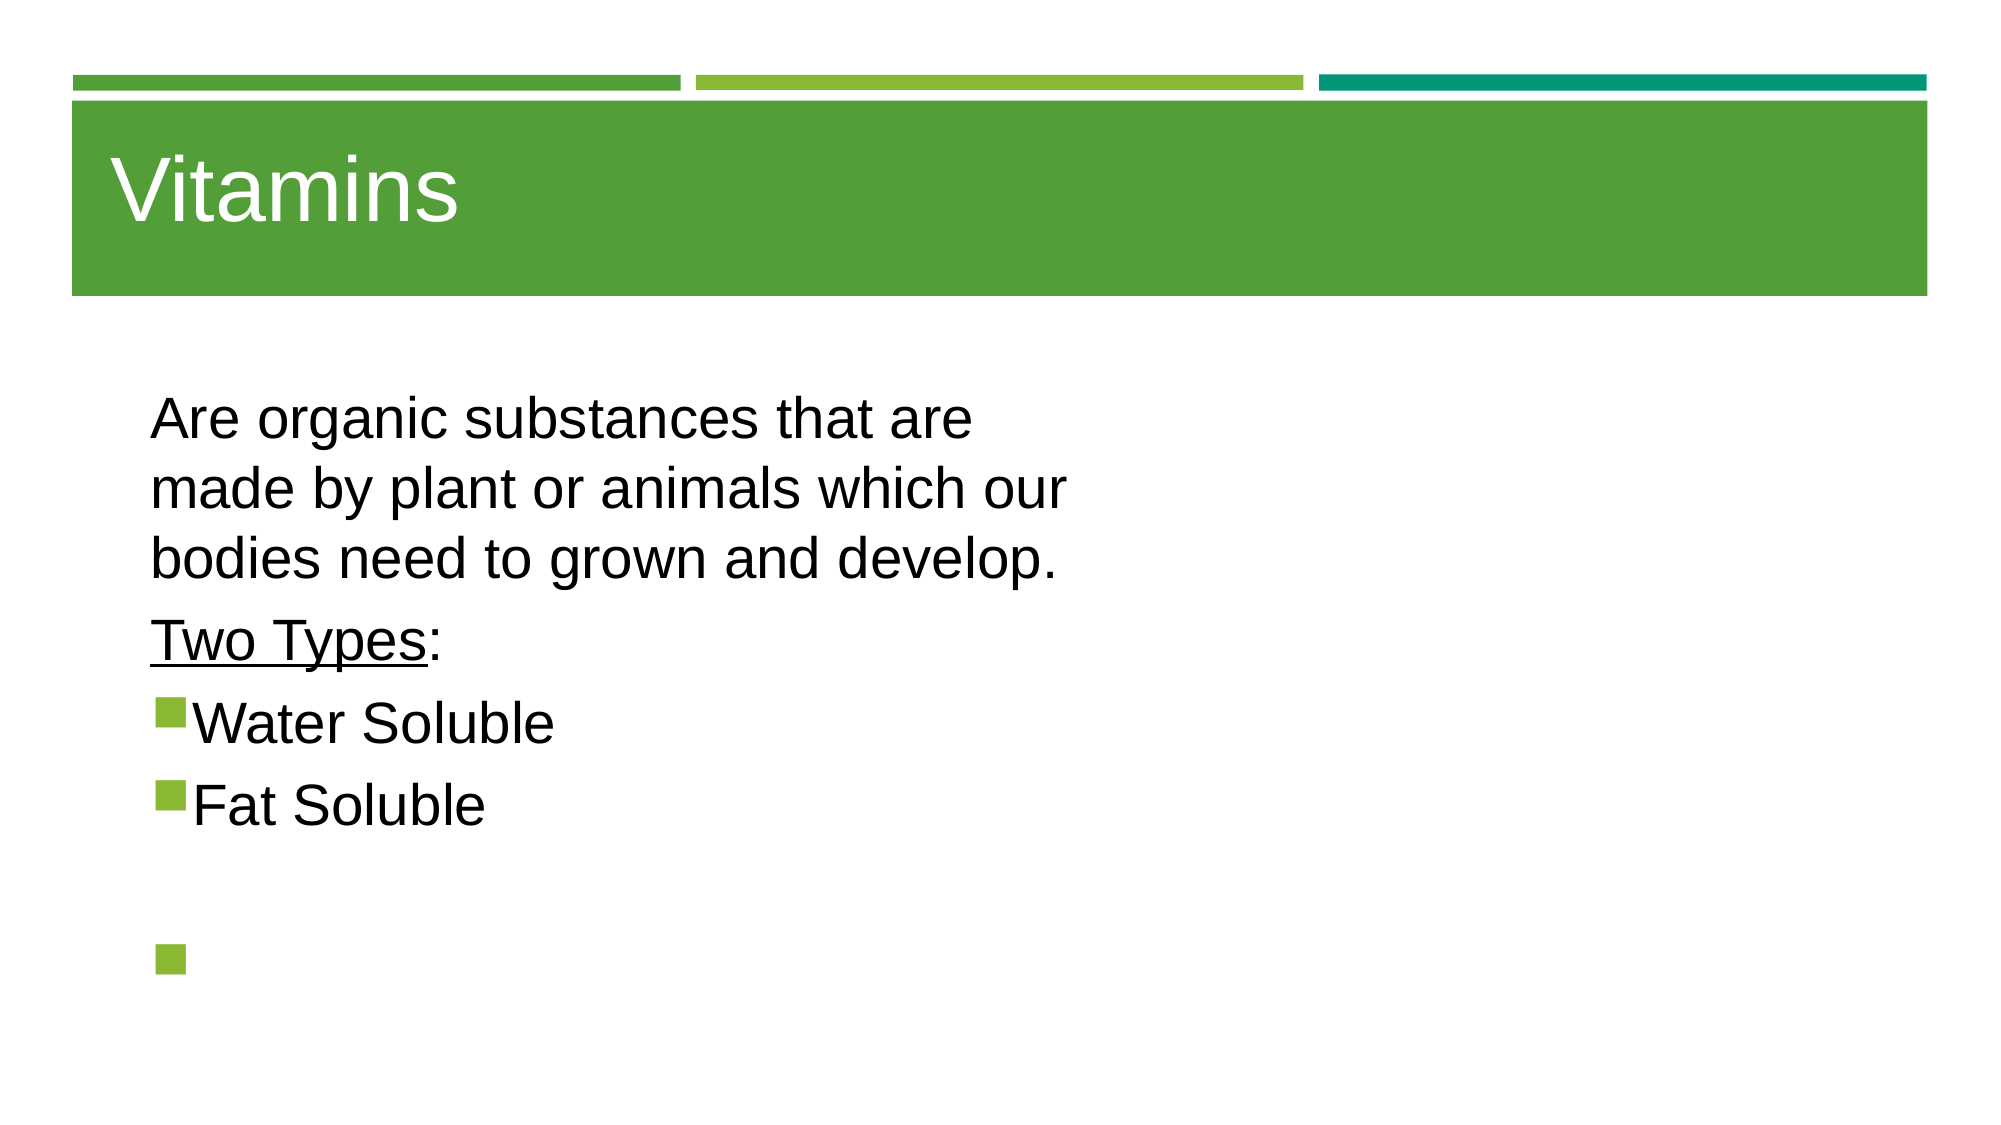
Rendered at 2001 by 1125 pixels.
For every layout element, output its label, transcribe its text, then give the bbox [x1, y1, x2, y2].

list Are organic substances that are made by plant or animals which our bodies need to grown and develop. Two Types: Water Soluble Fat Soluble [135, 373, 1139, 1125]
title Vitamins [95, 122, 1905, 282]
